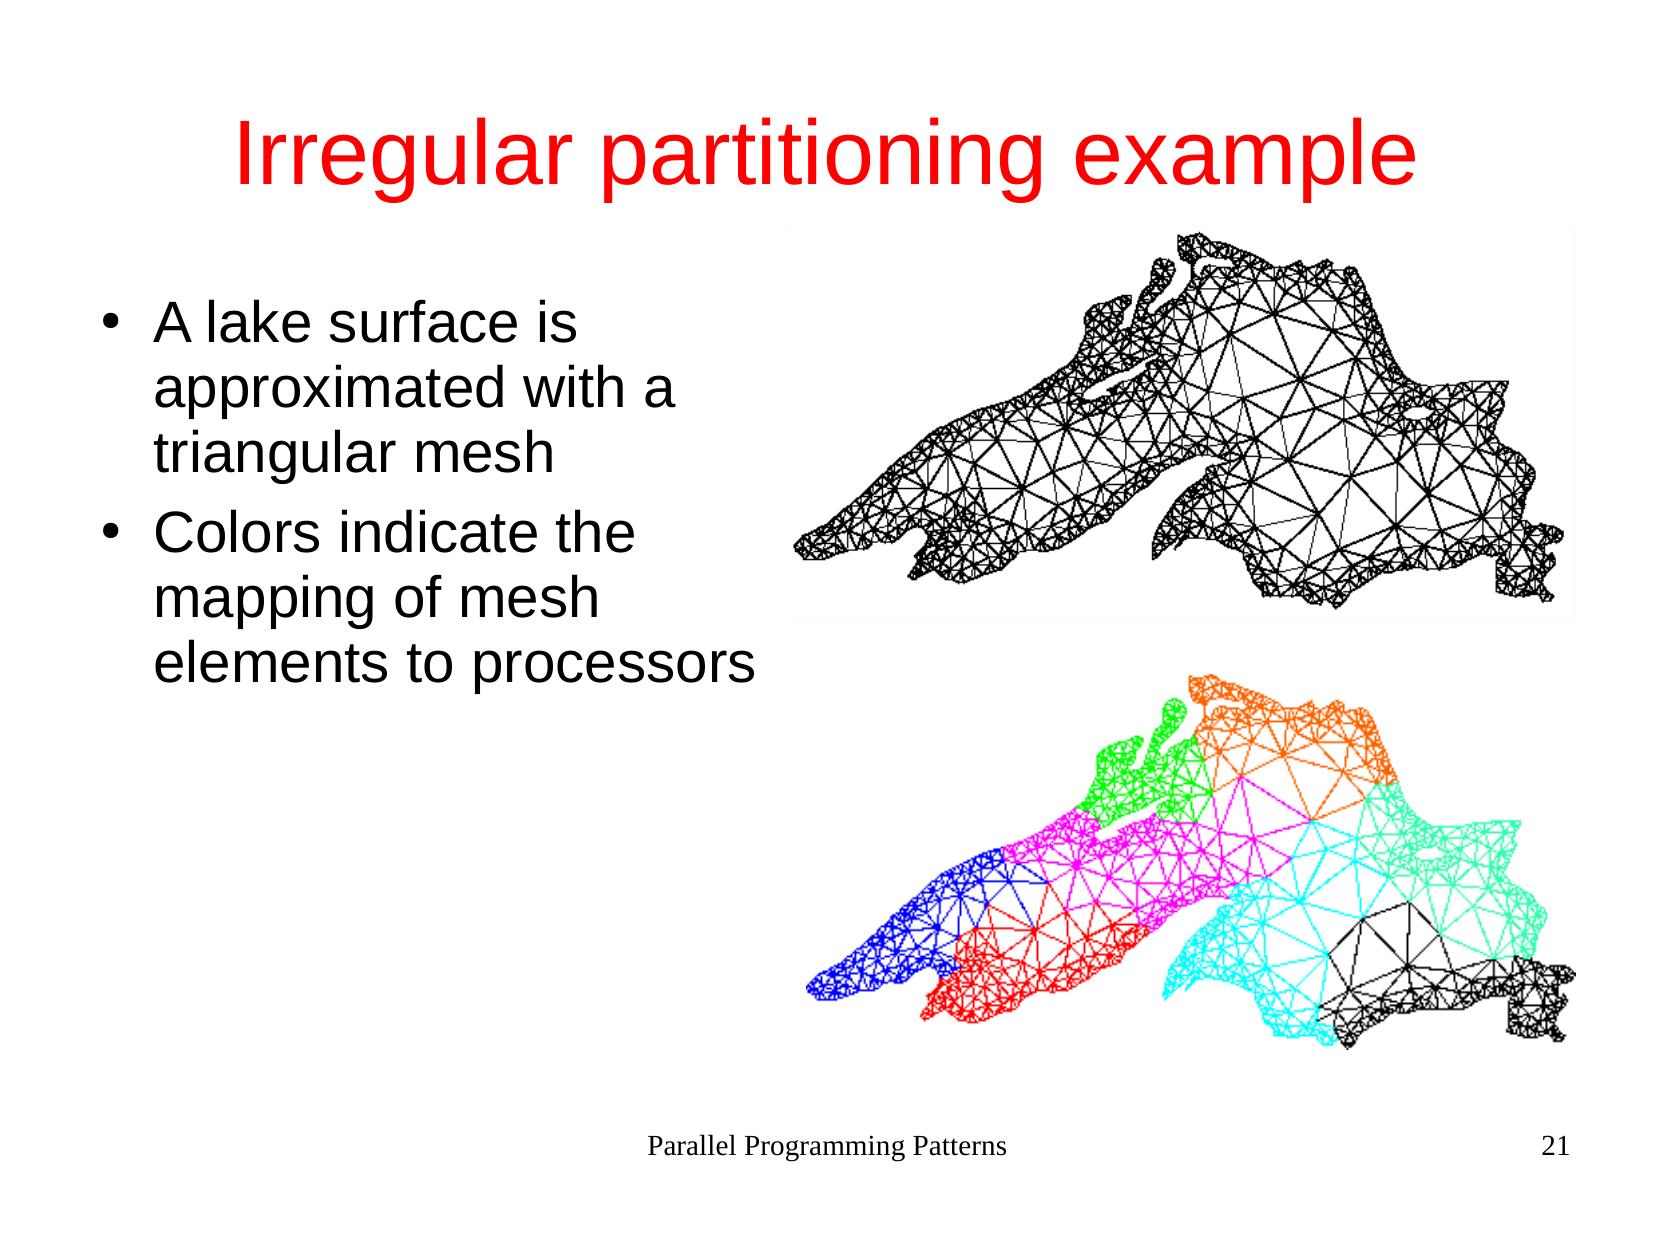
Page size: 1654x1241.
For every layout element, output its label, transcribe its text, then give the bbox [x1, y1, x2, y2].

picture [787, 224, 1576, 618]
list A lake surface is approximated with a triangular mesh Colors indicate the mapping of mesh elements to processors [82, 290, 809, 1109]
title Irregular partitioning example [82, 49, 1571, 257]
picture [806, 674, 1576, 1051]
